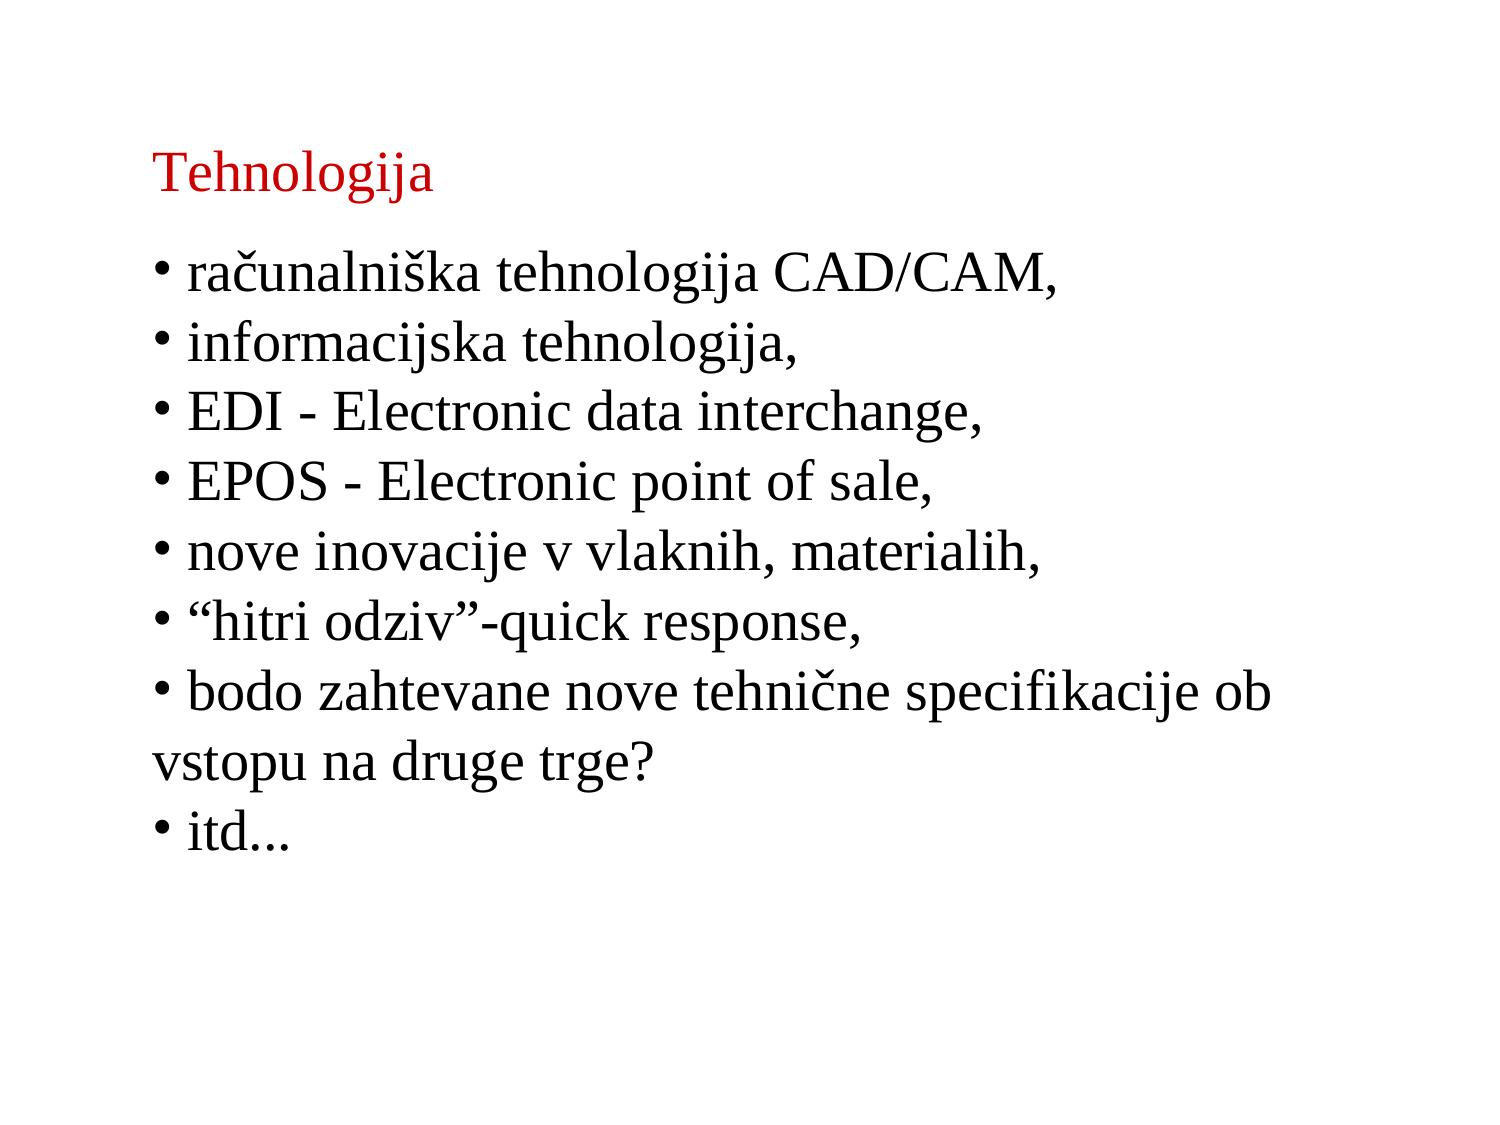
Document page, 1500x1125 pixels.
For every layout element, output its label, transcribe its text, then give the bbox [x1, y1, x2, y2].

text_box Tehnologija računalniška tehnologija CAD/CAM, informacijska tehnologija, EDI - Electronic data interchange, EPOS - Electronic point of sale, nove inovacije v vlaknih, materialih, “hitri odziv”-quick response, bodo zahtevane nove tehnične specifikacije ob vstopu na druge trge? itd... [137, 125, 1388, 1011]
